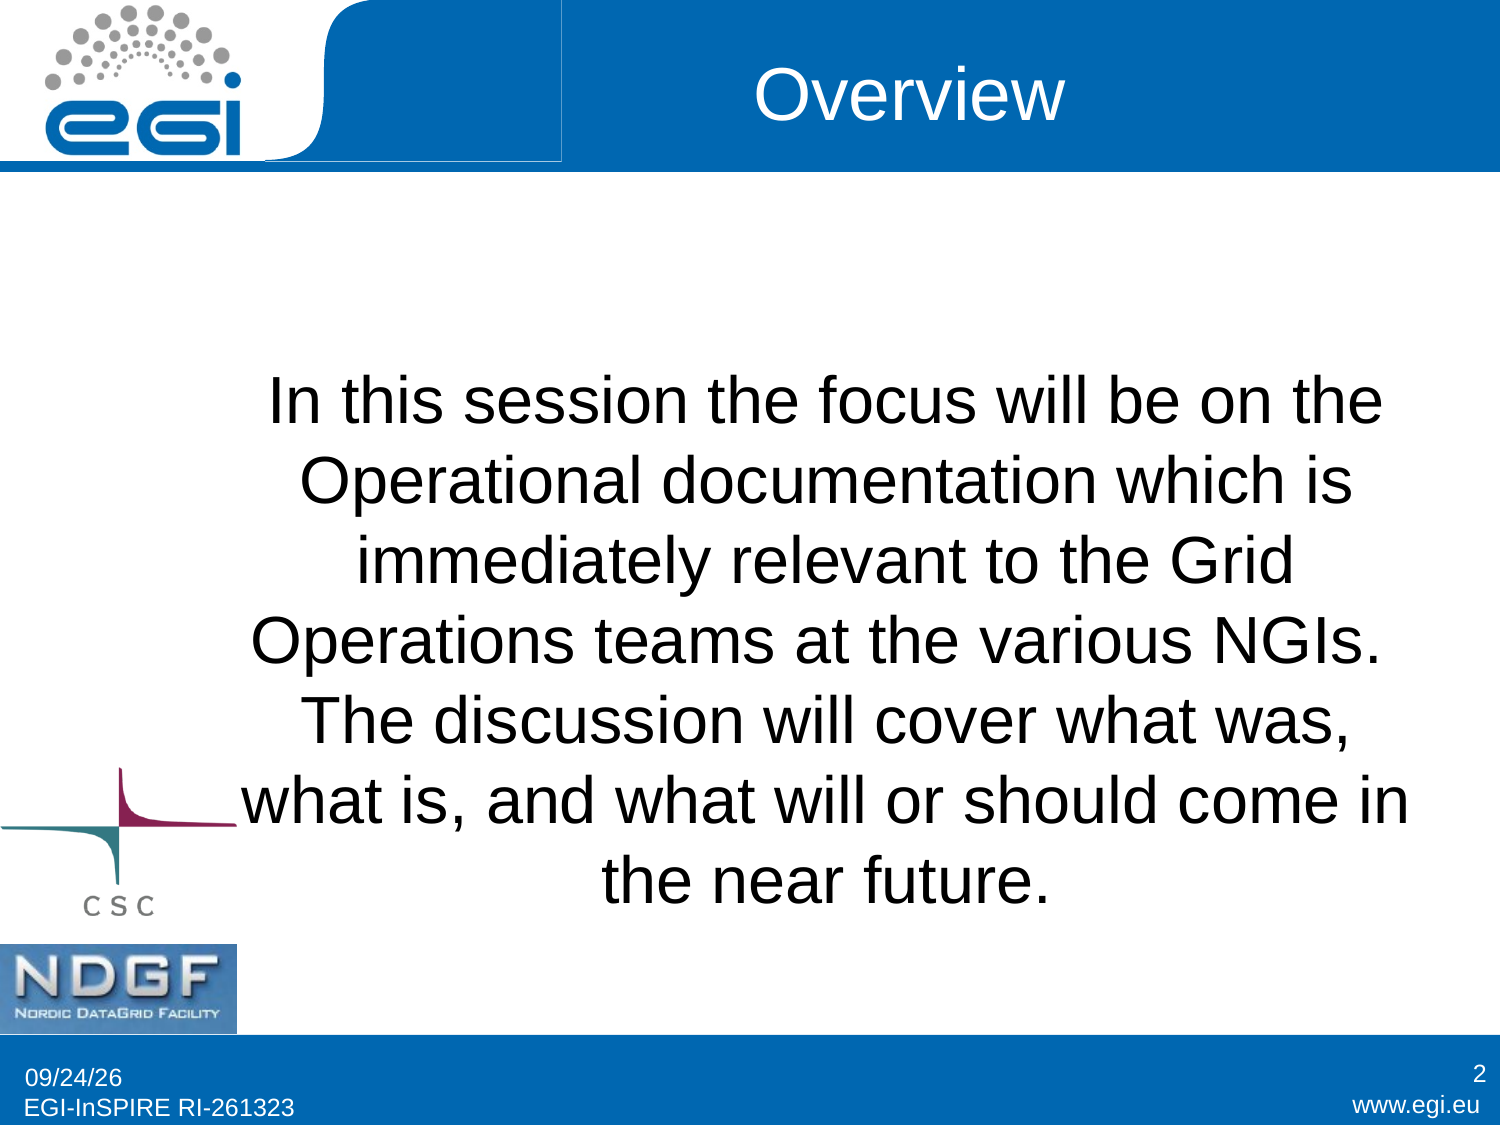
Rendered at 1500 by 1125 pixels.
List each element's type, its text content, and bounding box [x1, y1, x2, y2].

text_box <number> [1151, 1042, 1500, 1103]
picture [0, 944, 237, 1034]
picture [0, 0, 265, 161]
title Overview [348, 0, 1471, 216]
subtitle In this session the focus will be on the Operational documentation which is immediately relevant to the Grid Operations teams at the various NGIs. The discussion will cover what was, what is, and what will or should come in the near future. [236, 265, 1418, 1009]
text_box 09/15/10 [10, 1046, 361, 1107]
picture [0, 767, 236, 916]
